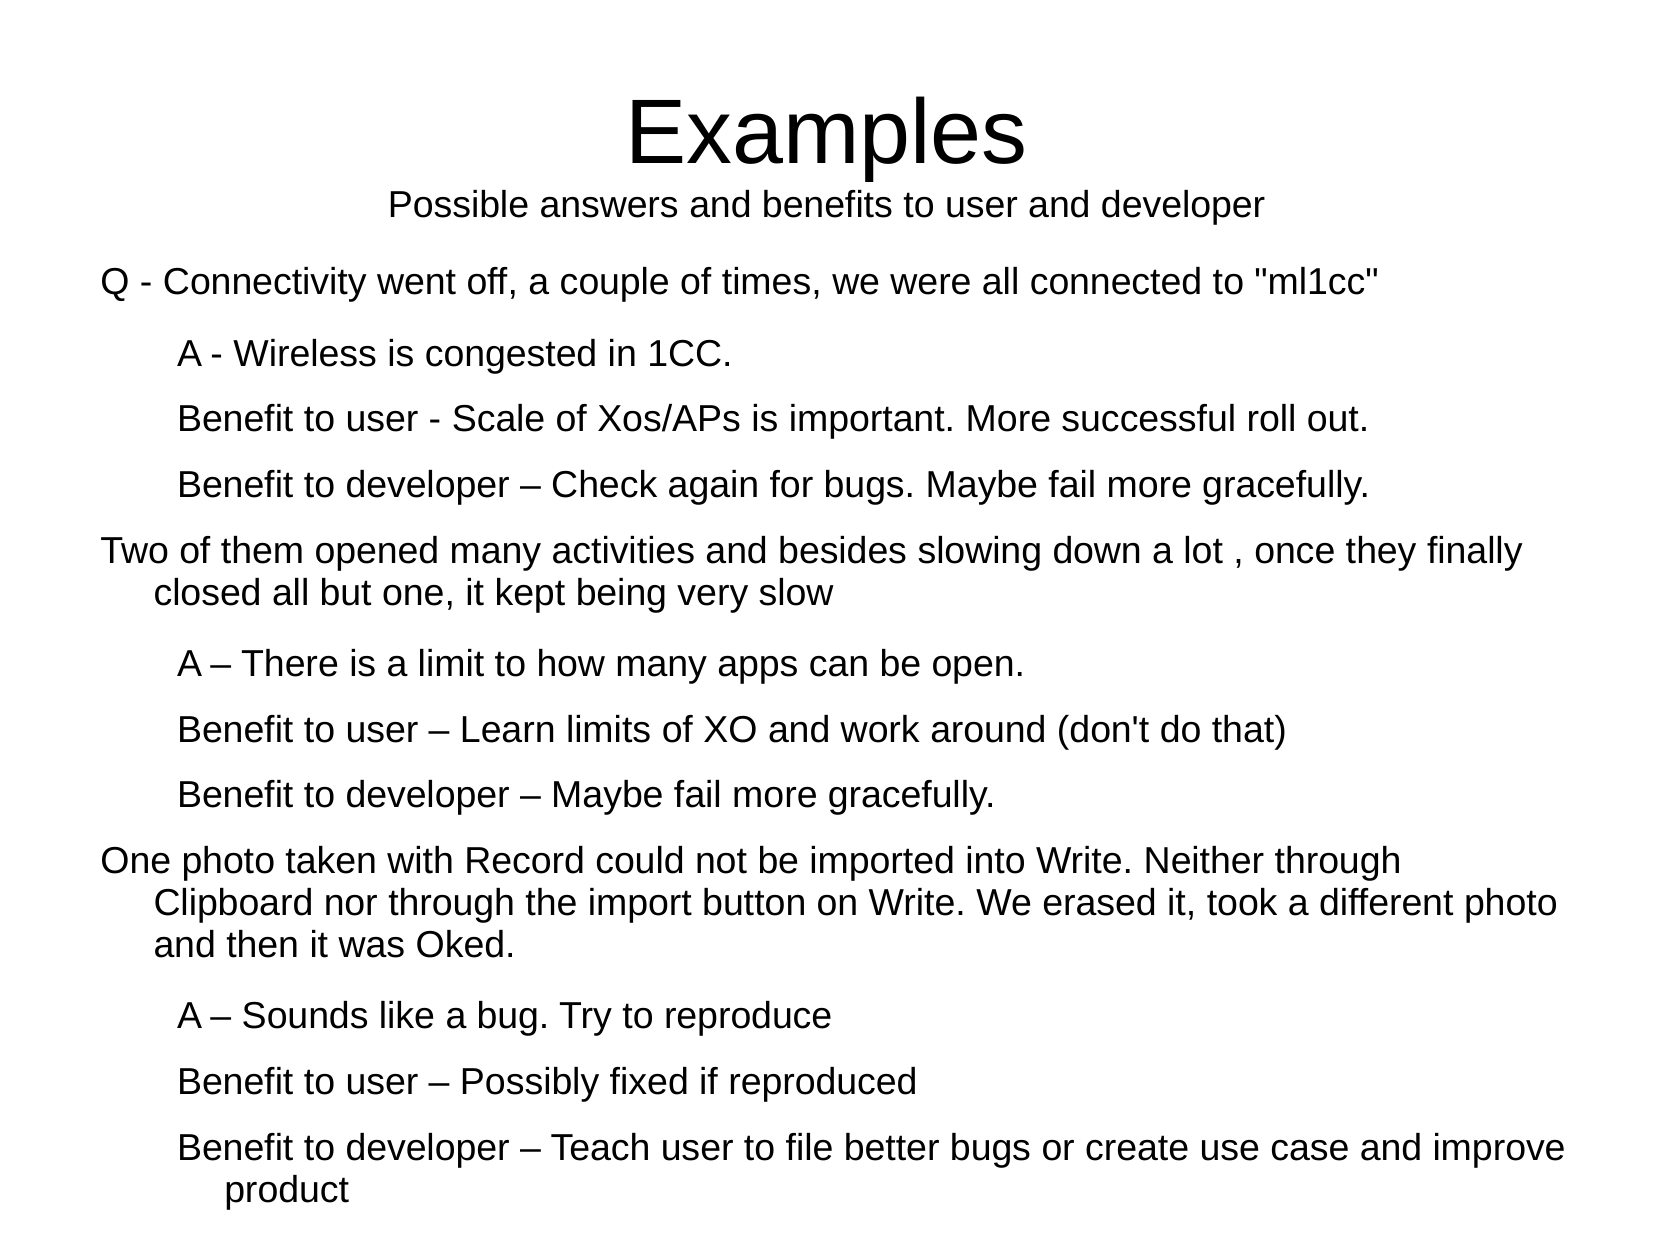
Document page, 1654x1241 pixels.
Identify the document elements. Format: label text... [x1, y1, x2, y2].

list Q - Connectivity went off, a couple of times, we were all connected to "ml1cc" A - Wireless is congested in 1CC. Benefit to user - Scale of Xos/APs is important. More successful roll out. Benefit to developer – Check again for bugs. Maybe fail more gracefully. Two of them opened many activities and besides slowing down a lot , once they finally closed all but one, it kept being very slow A – There is a limit to how many apps can be open. Benefit to user – Learn limits of XO and work around (don't do that) Benefit to developer – Maybe fail more gracefully. One photo taken with Record could not be imported into Write. Neither through Clipboard nor through the import button on Write. We erased it, took a different photo and then it was Oked. A – Sounds like a bug. Try to reproduce Benefit to user – Possibly fixed if reproduced Benefit to developer – Teach user to file better bugs or create use case and improve product [82, 260, 1571, 1212]
title Examples Possible answers and benefits to user and developer [82, 56, 1571, 250]
